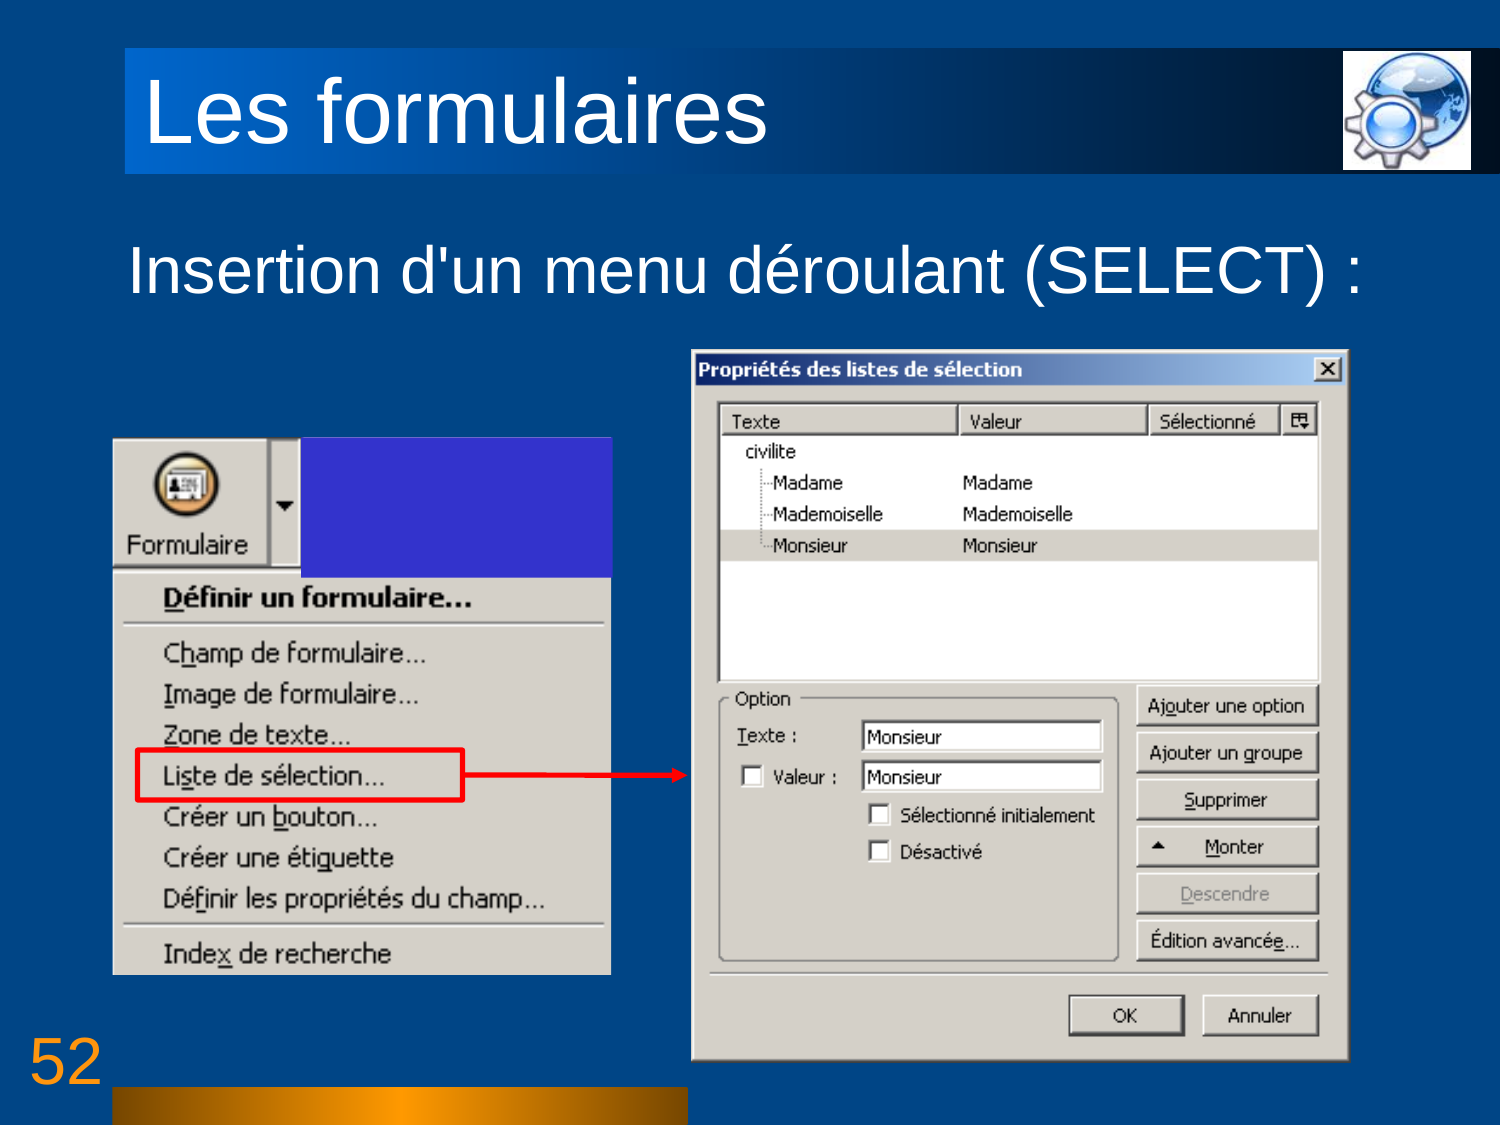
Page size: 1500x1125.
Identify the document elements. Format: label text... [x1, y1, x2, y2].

title Les formulaires [128, 50, 1388, 173]
chart [112, 901, 612, 976]
list Insertion d'un menu déroulant (SELECT) : [112, 224, 1438, 901]
picture [1388, 51, 1471, 170]
picture [691, 349, 1351, 1063]
